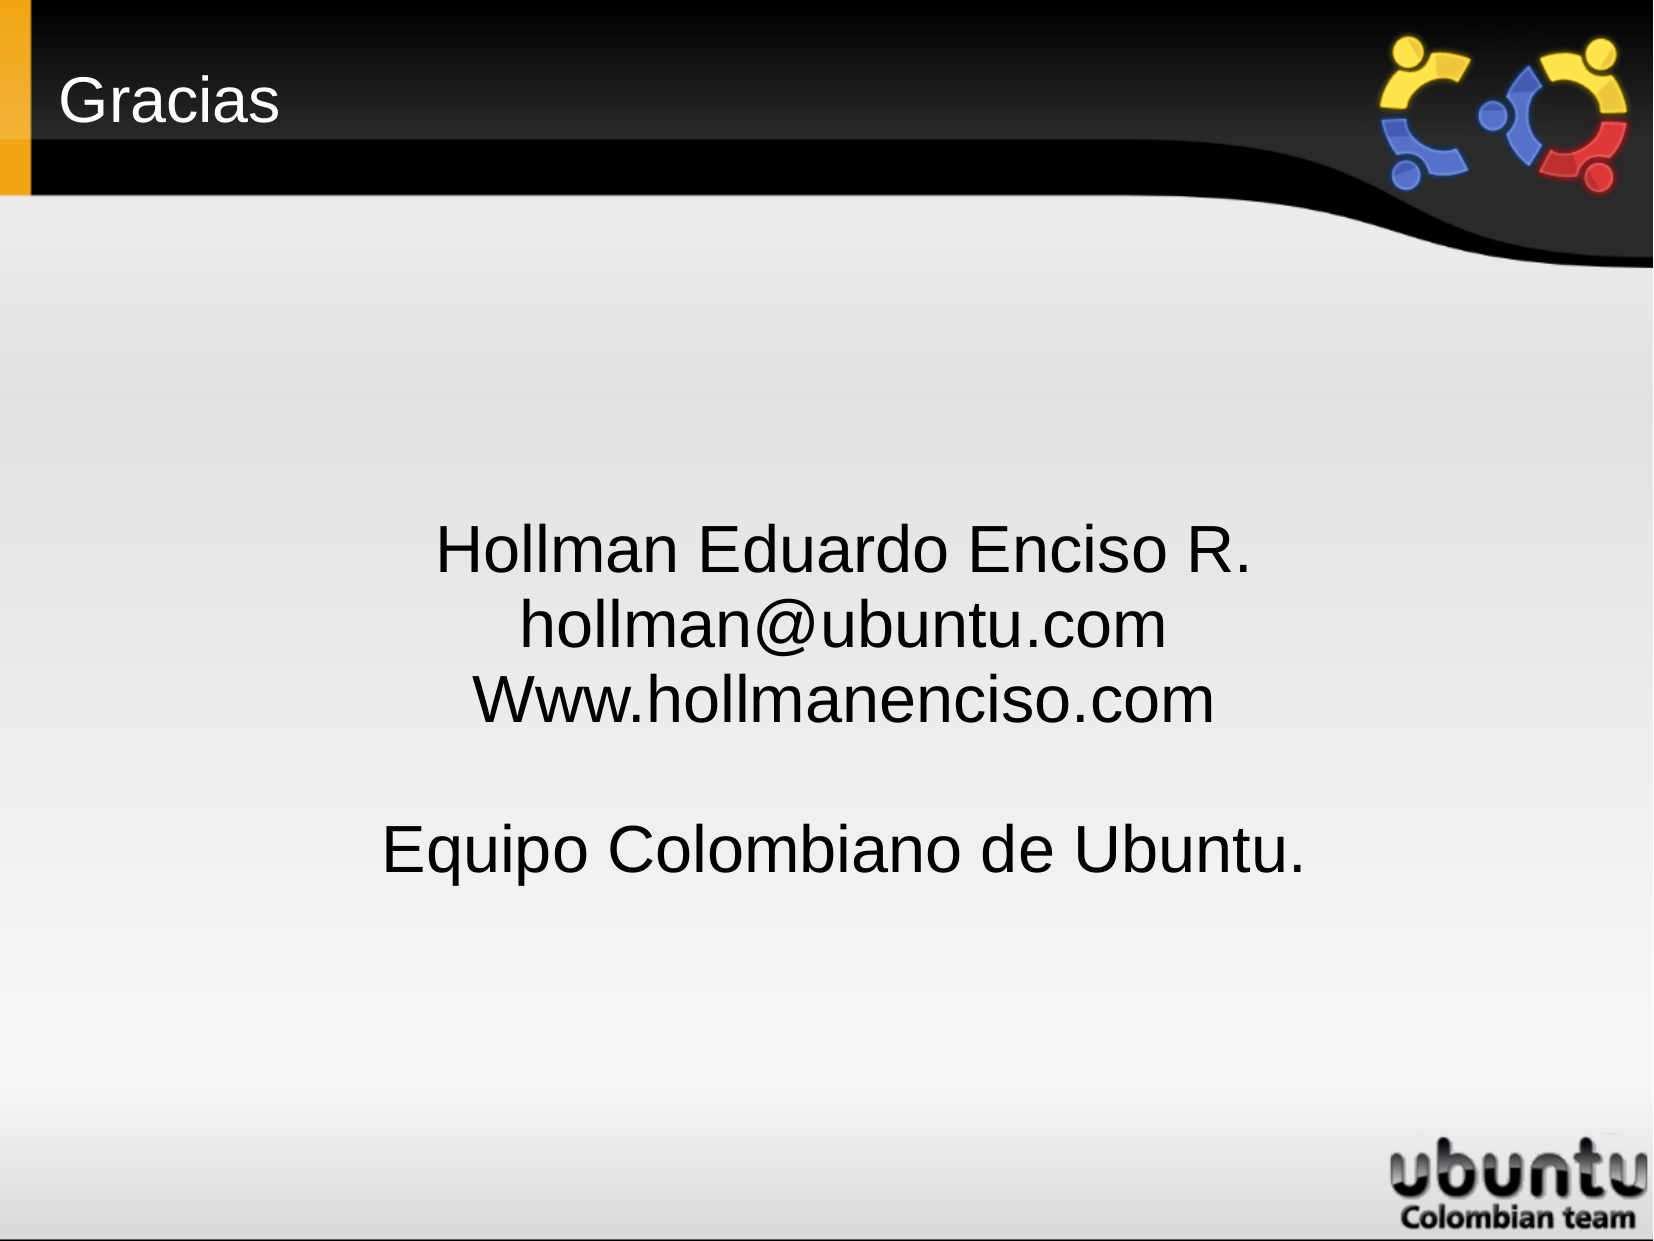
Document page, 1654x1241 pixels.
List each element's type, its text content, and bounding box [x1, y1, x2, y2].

title Gracias [59, 48, 1376, 153]
picture [0, 0, 1653, 1241]
subtitle Hollman Eduardo Enciso R. hollman@ubuntu.com Www.hollmanenciso.com Equipo Colombiano de Ubuntu. [82, 297, 1571, 1102]
